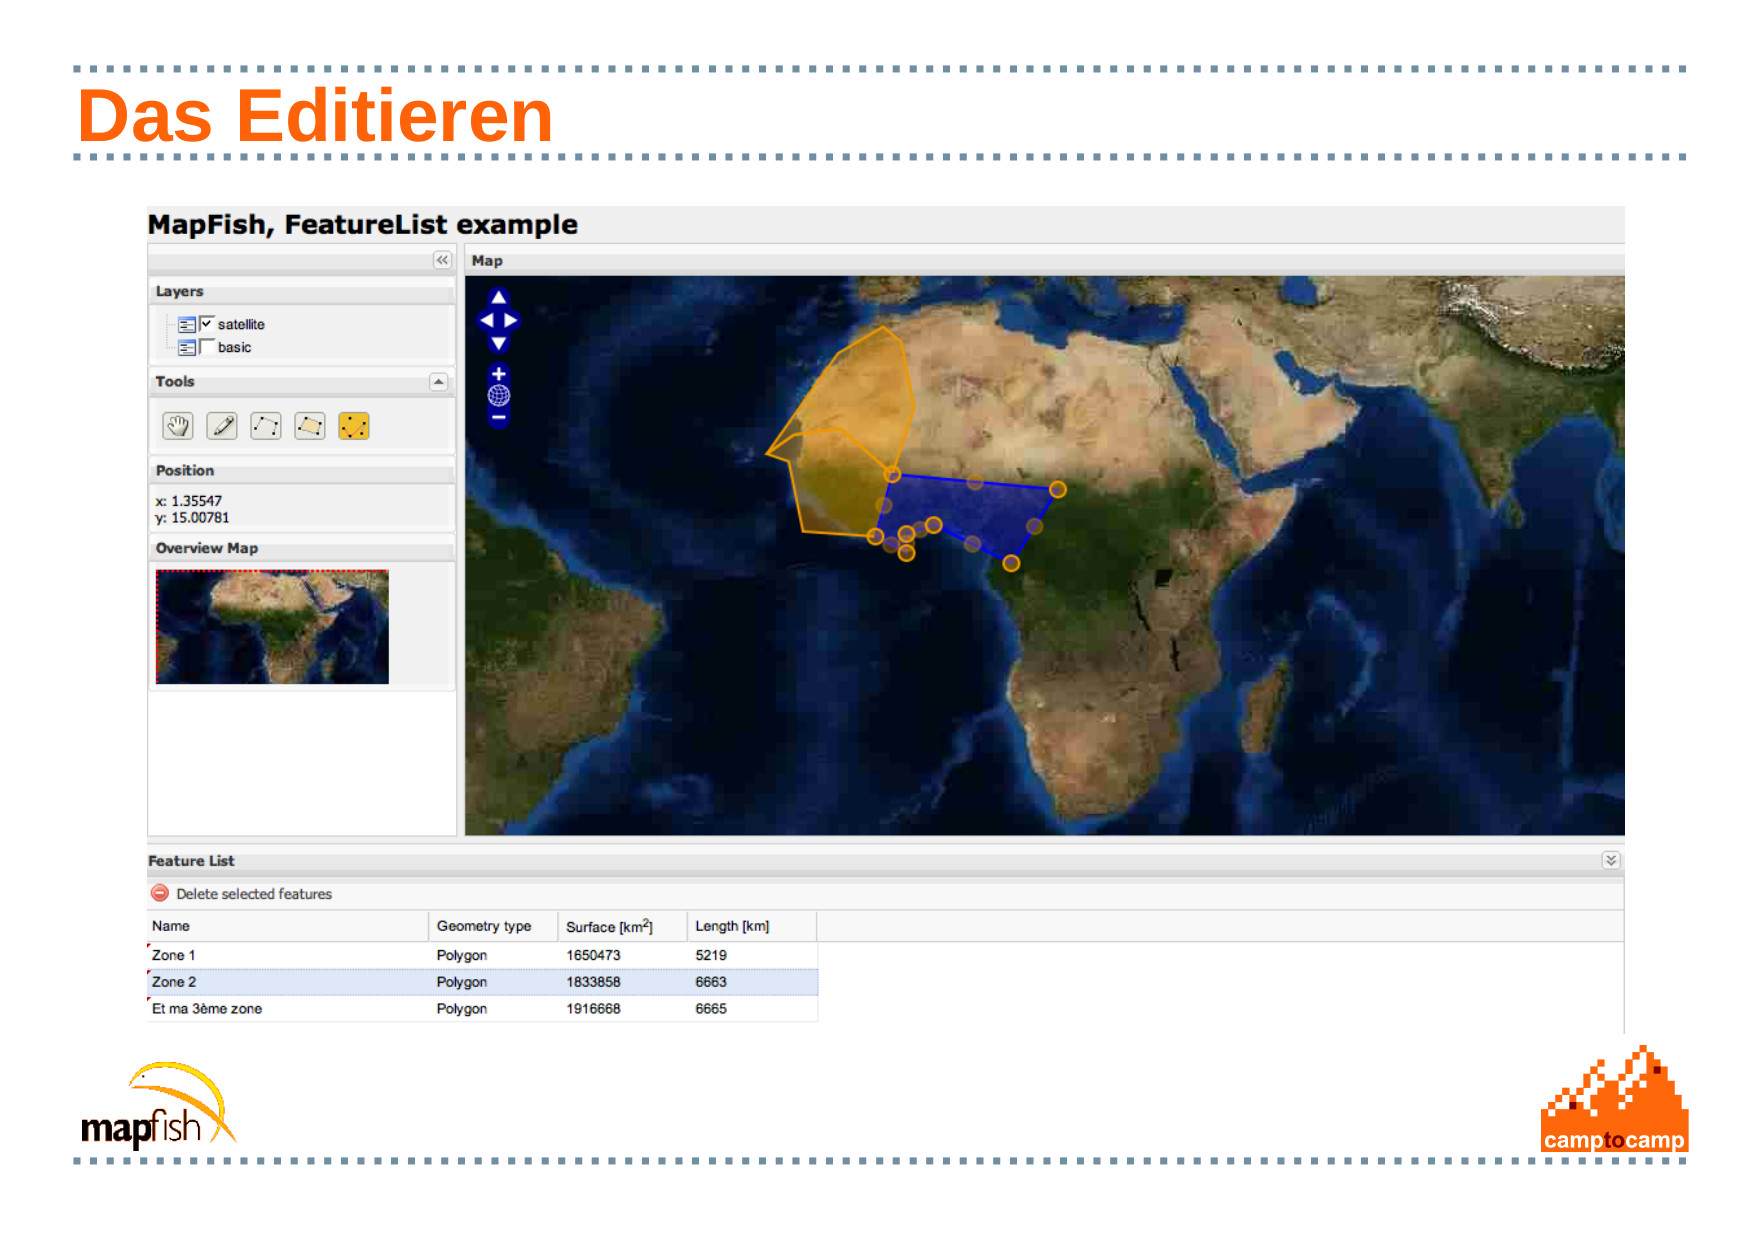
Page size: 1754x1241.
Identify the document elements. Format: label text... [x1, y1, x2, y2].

picture [82, 1062, 237, 1151]
picture [147, 206, 1625, 1034]
picture [1541, 1045, 1689, 1152]
title Das Editieren [76, 73, 1695, 158]
